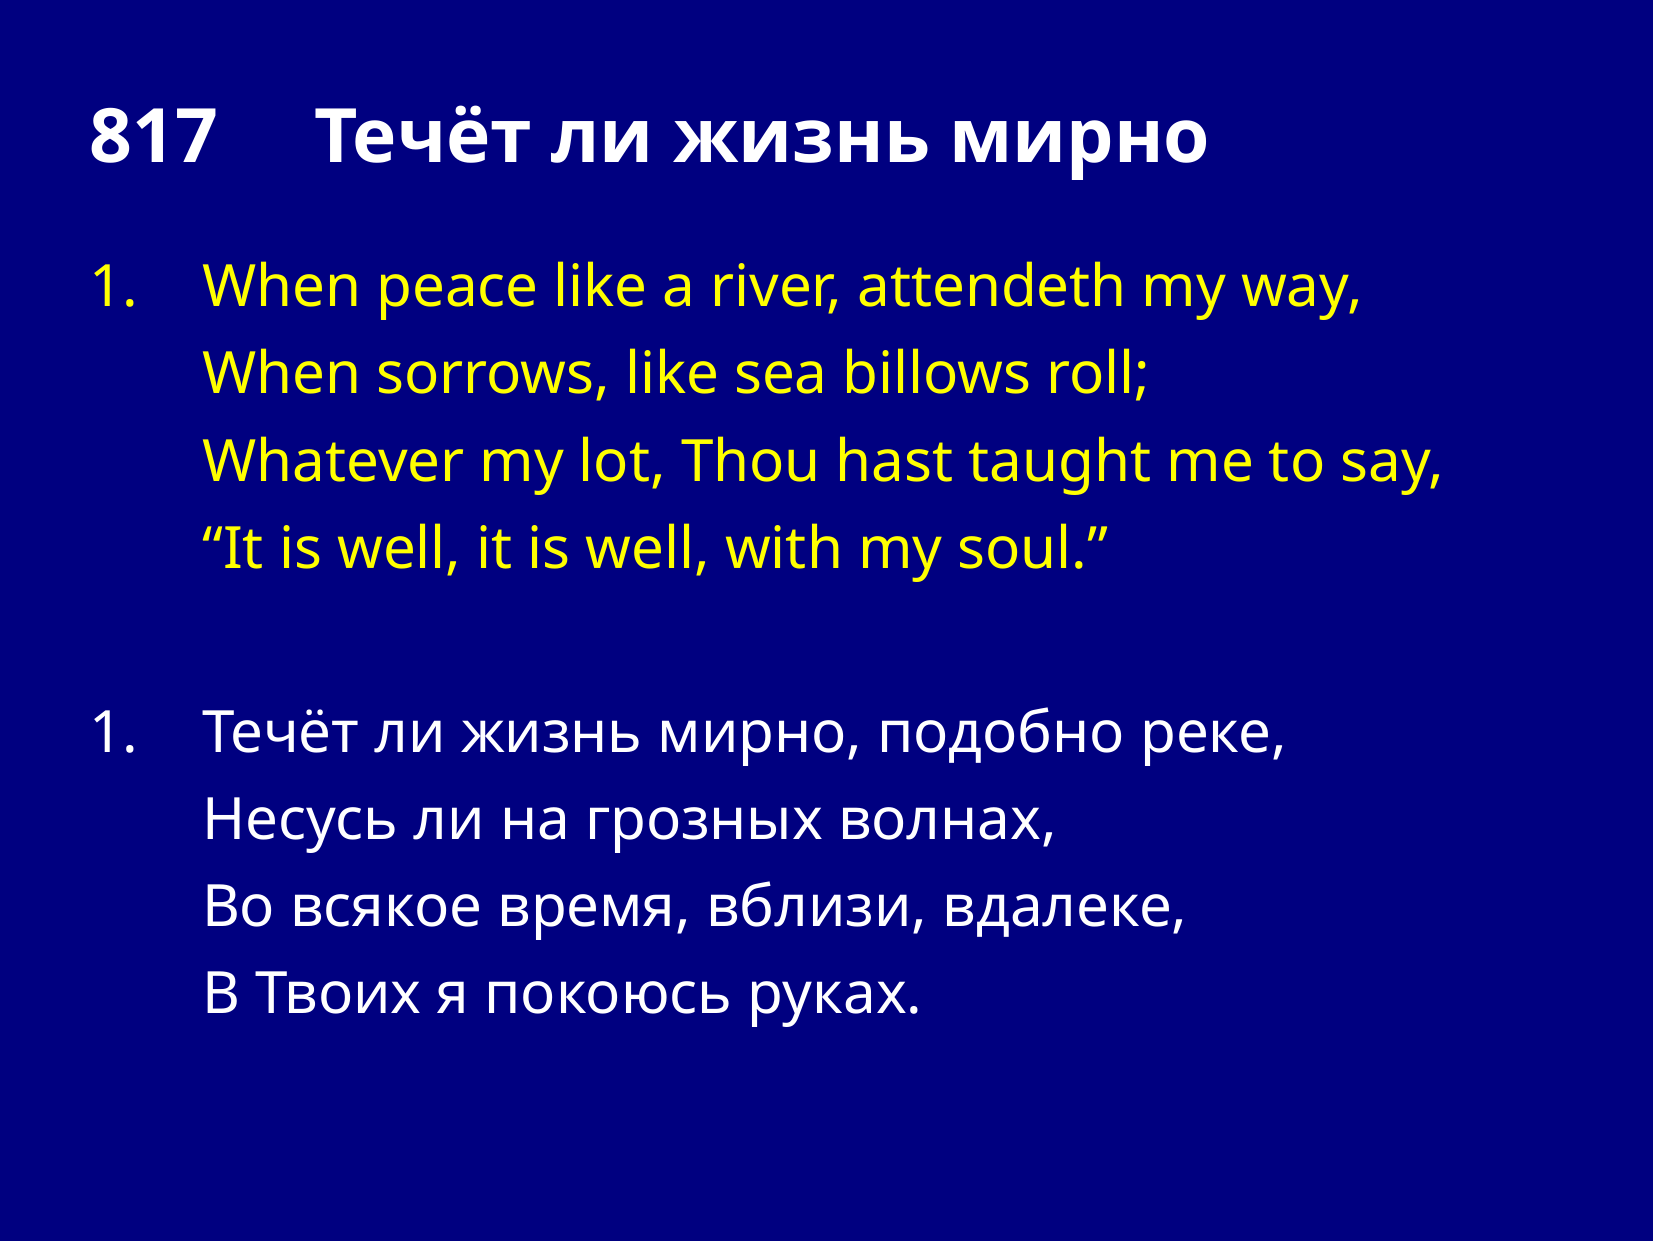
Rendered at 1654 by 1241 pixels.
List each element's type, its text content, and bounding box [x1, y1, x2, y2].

text_box 1. When peace like a river, attendeth my way, When sorrows, like sea billows roll; Whatever my lot, Thou hast taught me to say, “It is well, it is well, with my soul.” [75, 150, 1651, 638]
text_box 1. Течёт ли жизнь мирно, подобно реке, Несусь ли на грозных волнах, Во всякое время, вблизи, вдалеке, В Твоих я покоюсь руках. [75, 675, 1653, 1163]
text_box 817 Течёт ли жизнь мирно [75, 75, 1576, 188]
